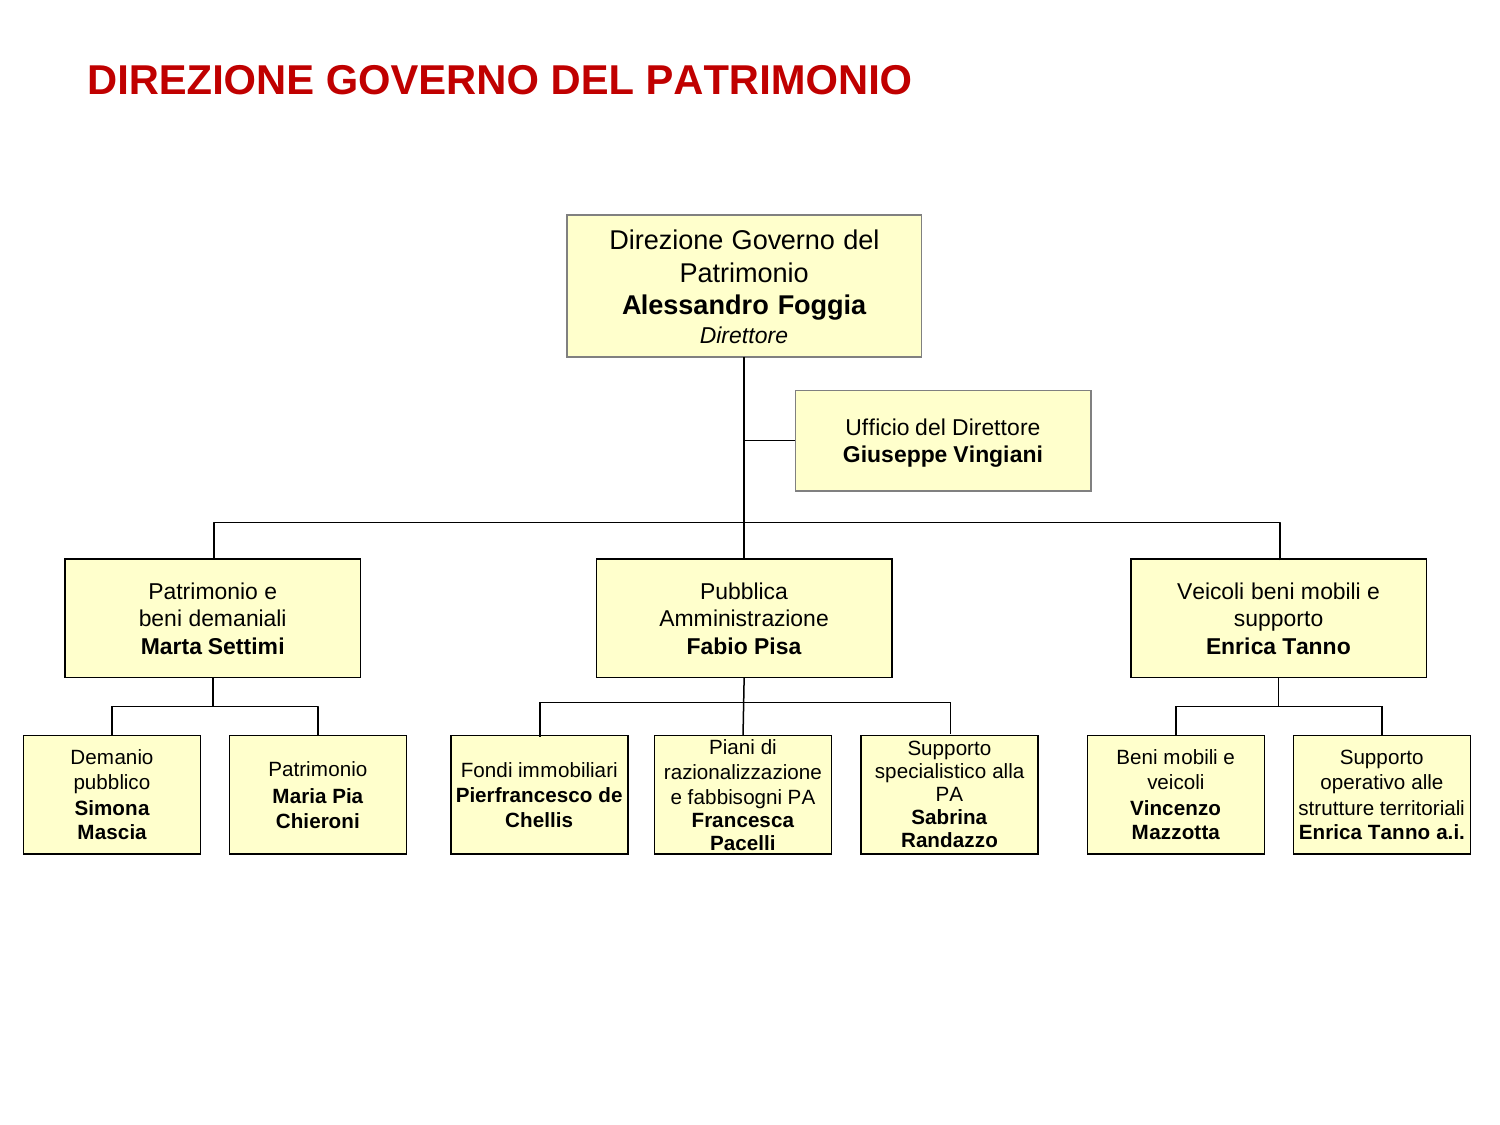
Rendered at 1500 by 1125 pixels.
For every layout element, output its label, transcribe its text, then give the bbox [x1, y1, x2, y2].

text_box DIREZIONE GOVERNO DEL PATRIMONIO [72, 45, 1462, 128]
picture [22, 214, 1478, 868]
